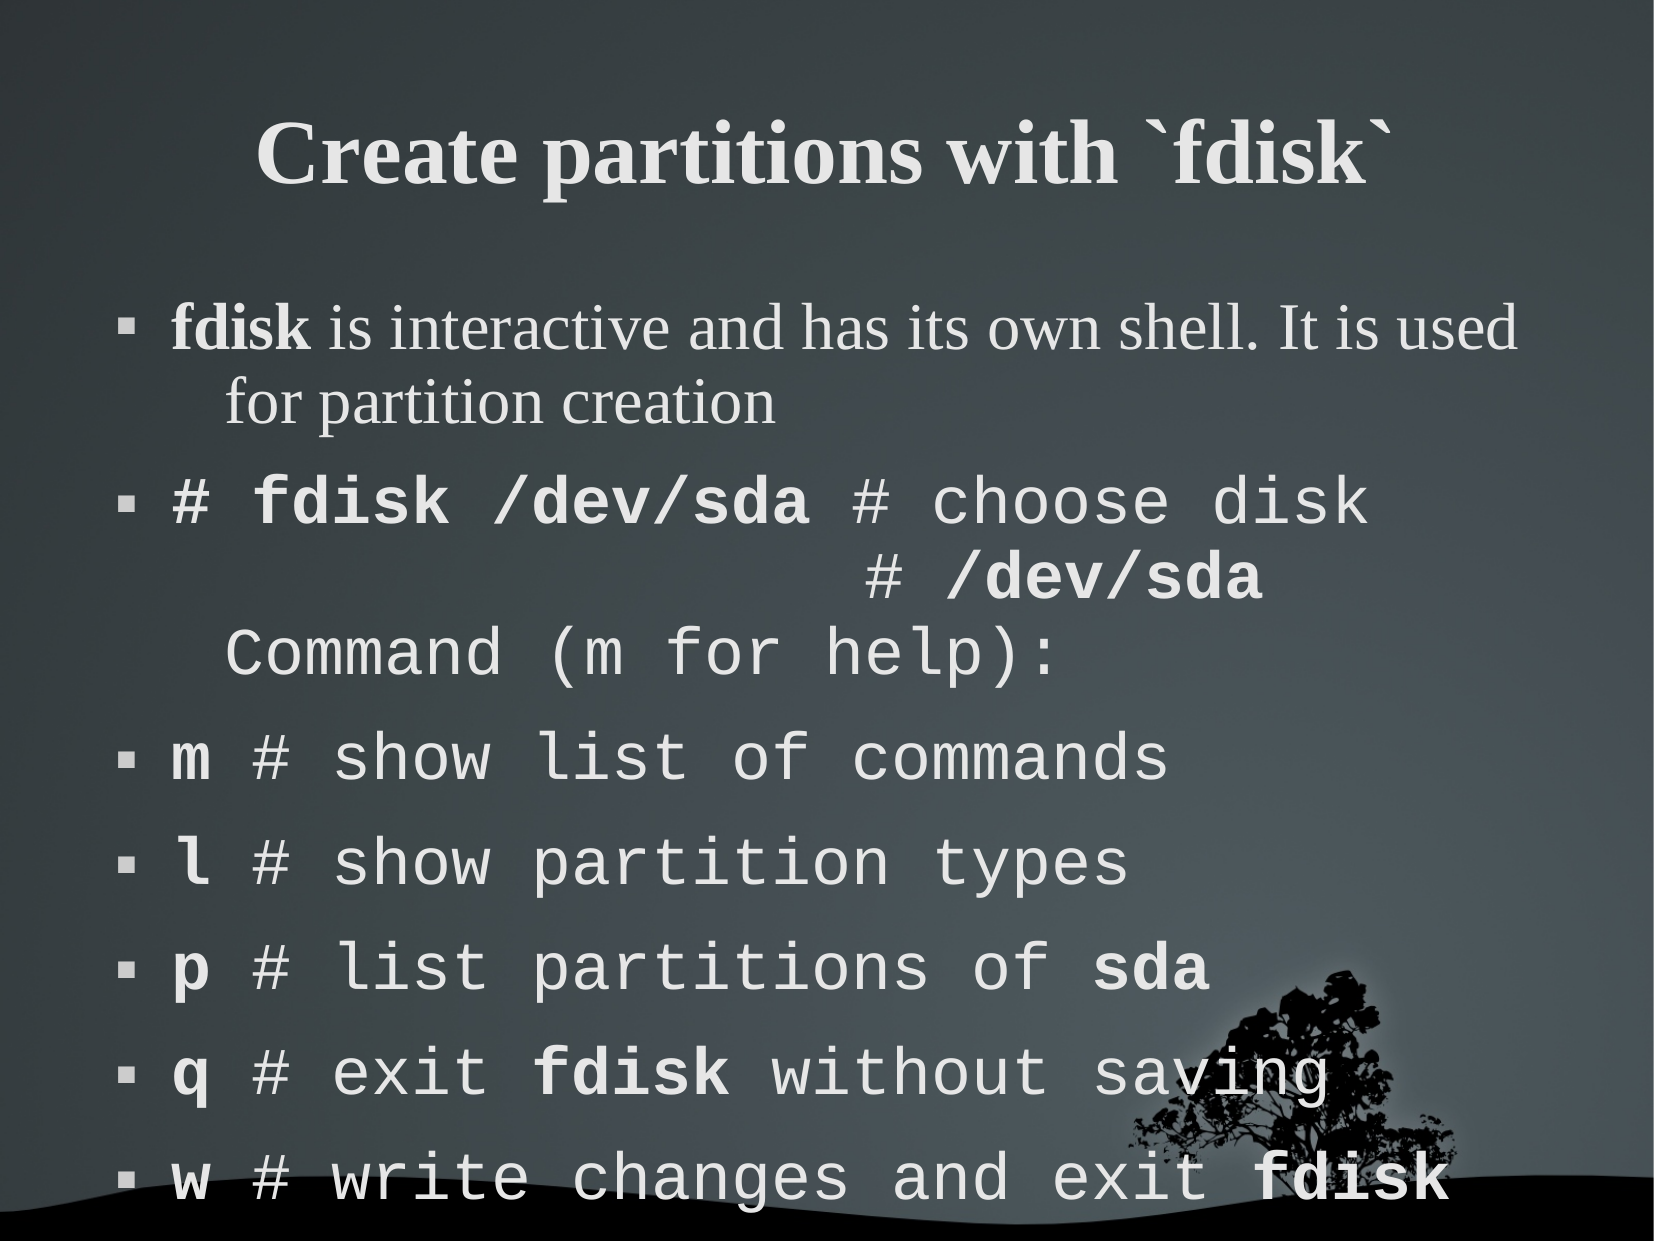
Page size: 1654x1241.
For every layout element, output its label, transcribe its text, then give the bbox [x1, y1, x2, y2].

picture [0, 0, 1654, 1241]
title Create partitions with `fdisk` [82, 49, 1571, 257]
list fdisk is interactive and has its own shell. It is used for partition creation # fdisk /dev/sda # choose disk # /dev/sda Command (m for help): m # show list of commands l # show partition types p # list partitions of sda q # exit fdisk without saving w # write changes and exit fdisk [82, 290, 1571, 1220]
